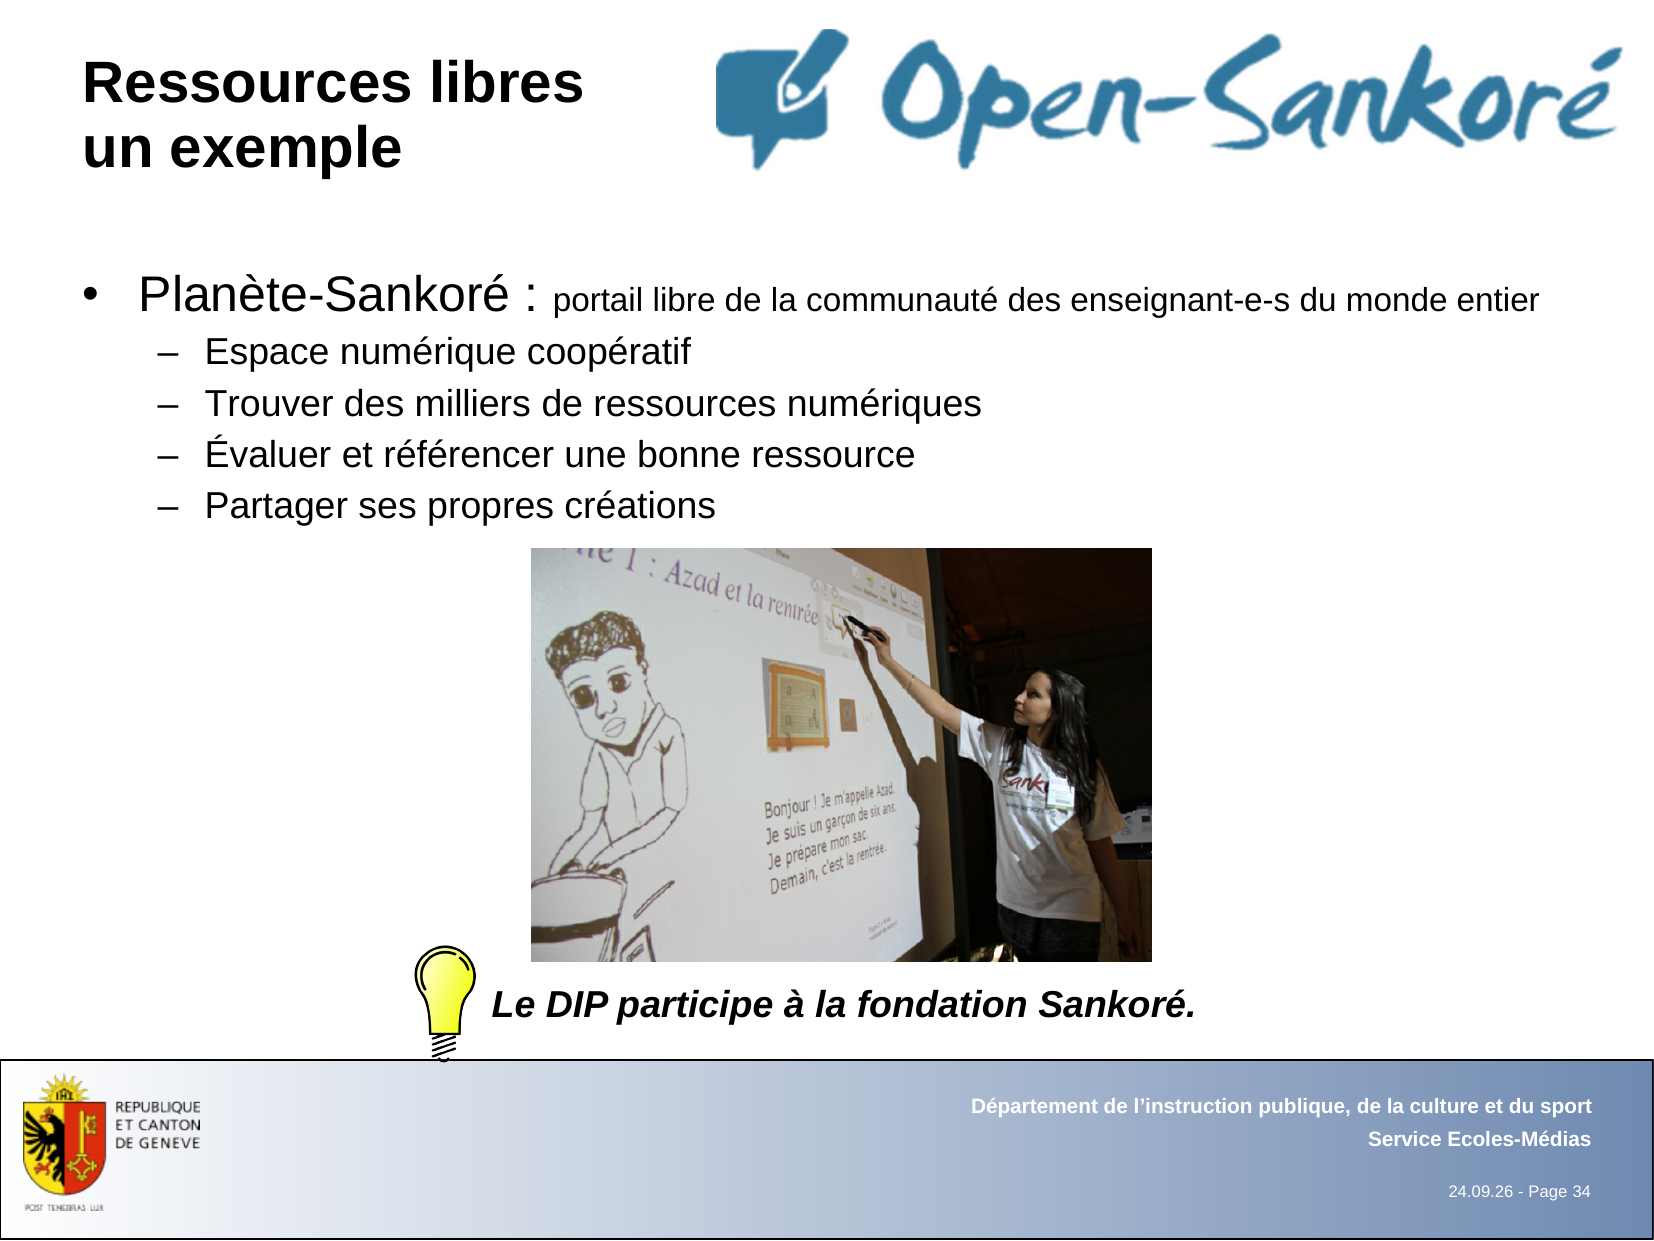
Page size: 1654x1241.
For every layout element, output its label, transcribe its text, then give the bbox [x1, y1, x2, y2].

text_box Le DIP participe à la fondation Sankoré. [477, 975, 1217, 1034]
picture [531, 548, 1152, 962]
picture [23, 1073, 200, 1211]
title Ressources libres un exemple [82, 41, 1571, 189]
list Planète-Sankoré : portail libre de la communauté des enseignant-e-s du monde entier Espace numérique coopératif Trouver des milliers de ressources numériques Évaluer et référencer une bonne ressource Partager ses propres créations [82, 265, 1642, 1022]
picture [413, 944, 477, 1063]
picture [716, 29, 1636, 178]
